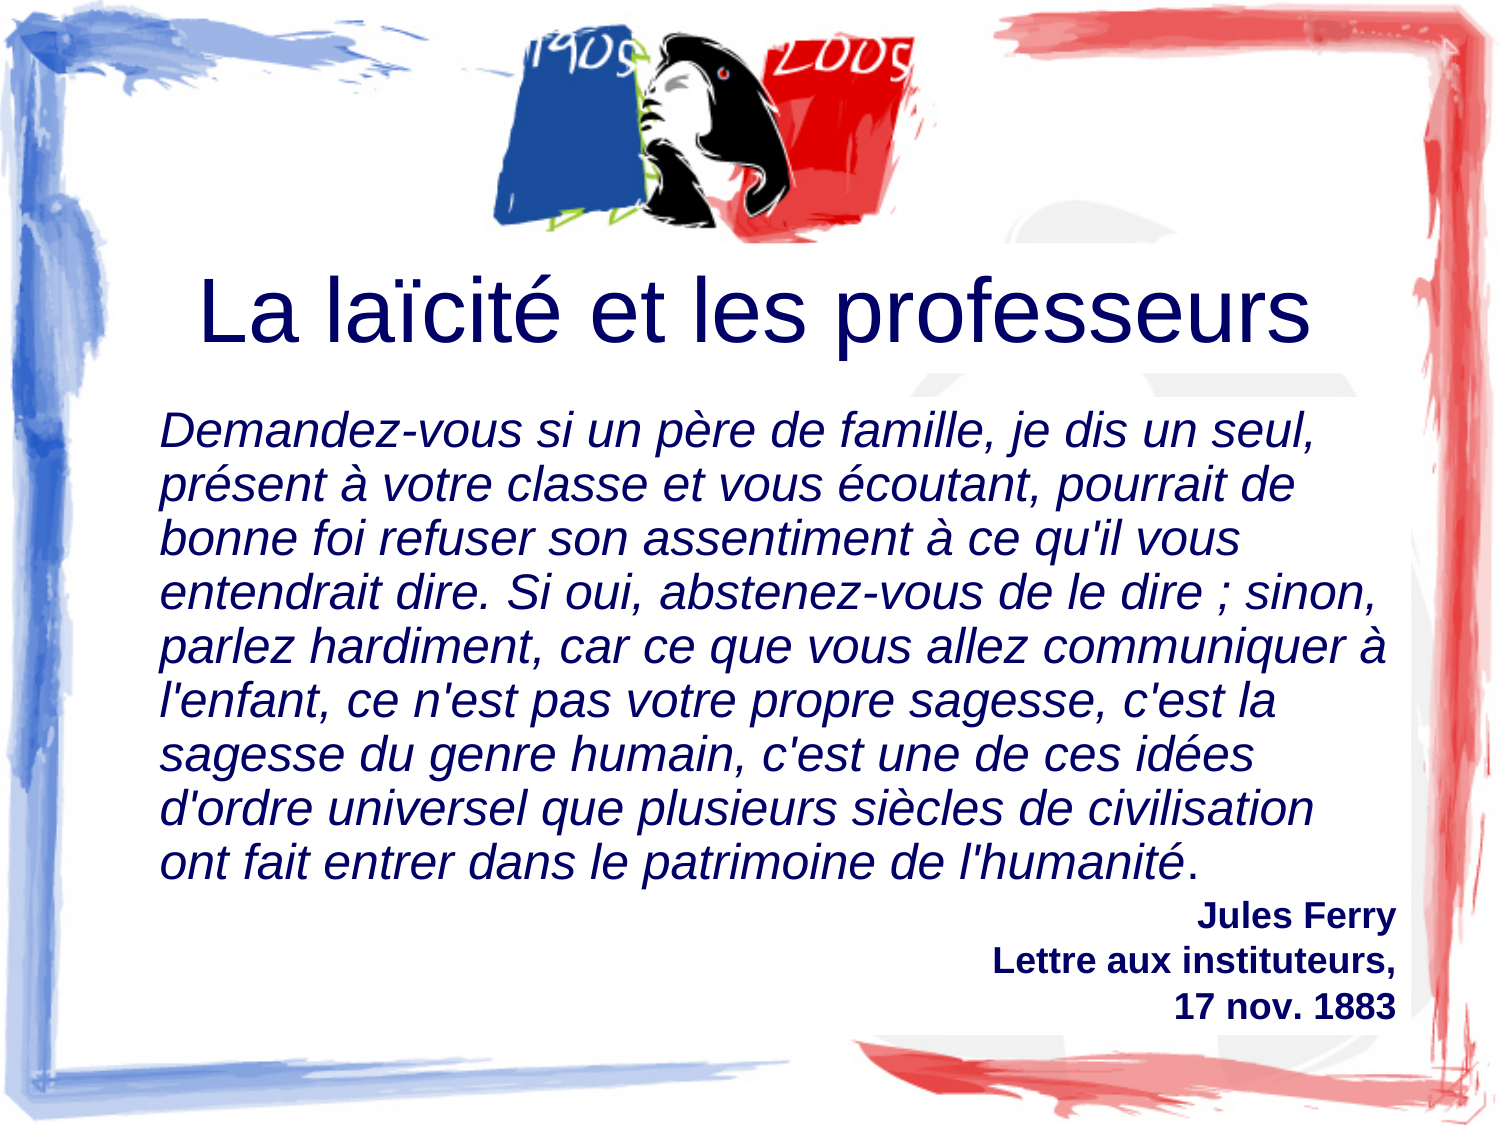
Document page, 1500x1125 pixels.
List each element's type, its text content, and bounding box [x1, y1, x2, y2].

list Demandez-vous si un père de famille, je dis un seul, présent à votre classe et vous écoutant, pourrait de bonne foi refuser son assentiment à ce qu'il vous entendrait dire. Si oui, abstenez-vous de le dire ; sinon, parlez hardiment, car ce que vous allez communiquer à l'enfant, ce n'est pas votre propre sagesse, c'est la sagesse du genre humain, c'est une de ces idées d'ordre universel que plusieurs siècles de civilisation ont fait entrer dans le patrimoine de l'humanité. Jules Ferry Lettre aux instituteurs, 17 nov. 1883 [88, 397, 1412, 1035]
title La laïcité et les professeurs [159, 243, 1353, 374]
picture [0, 0, 1500, 1125]
